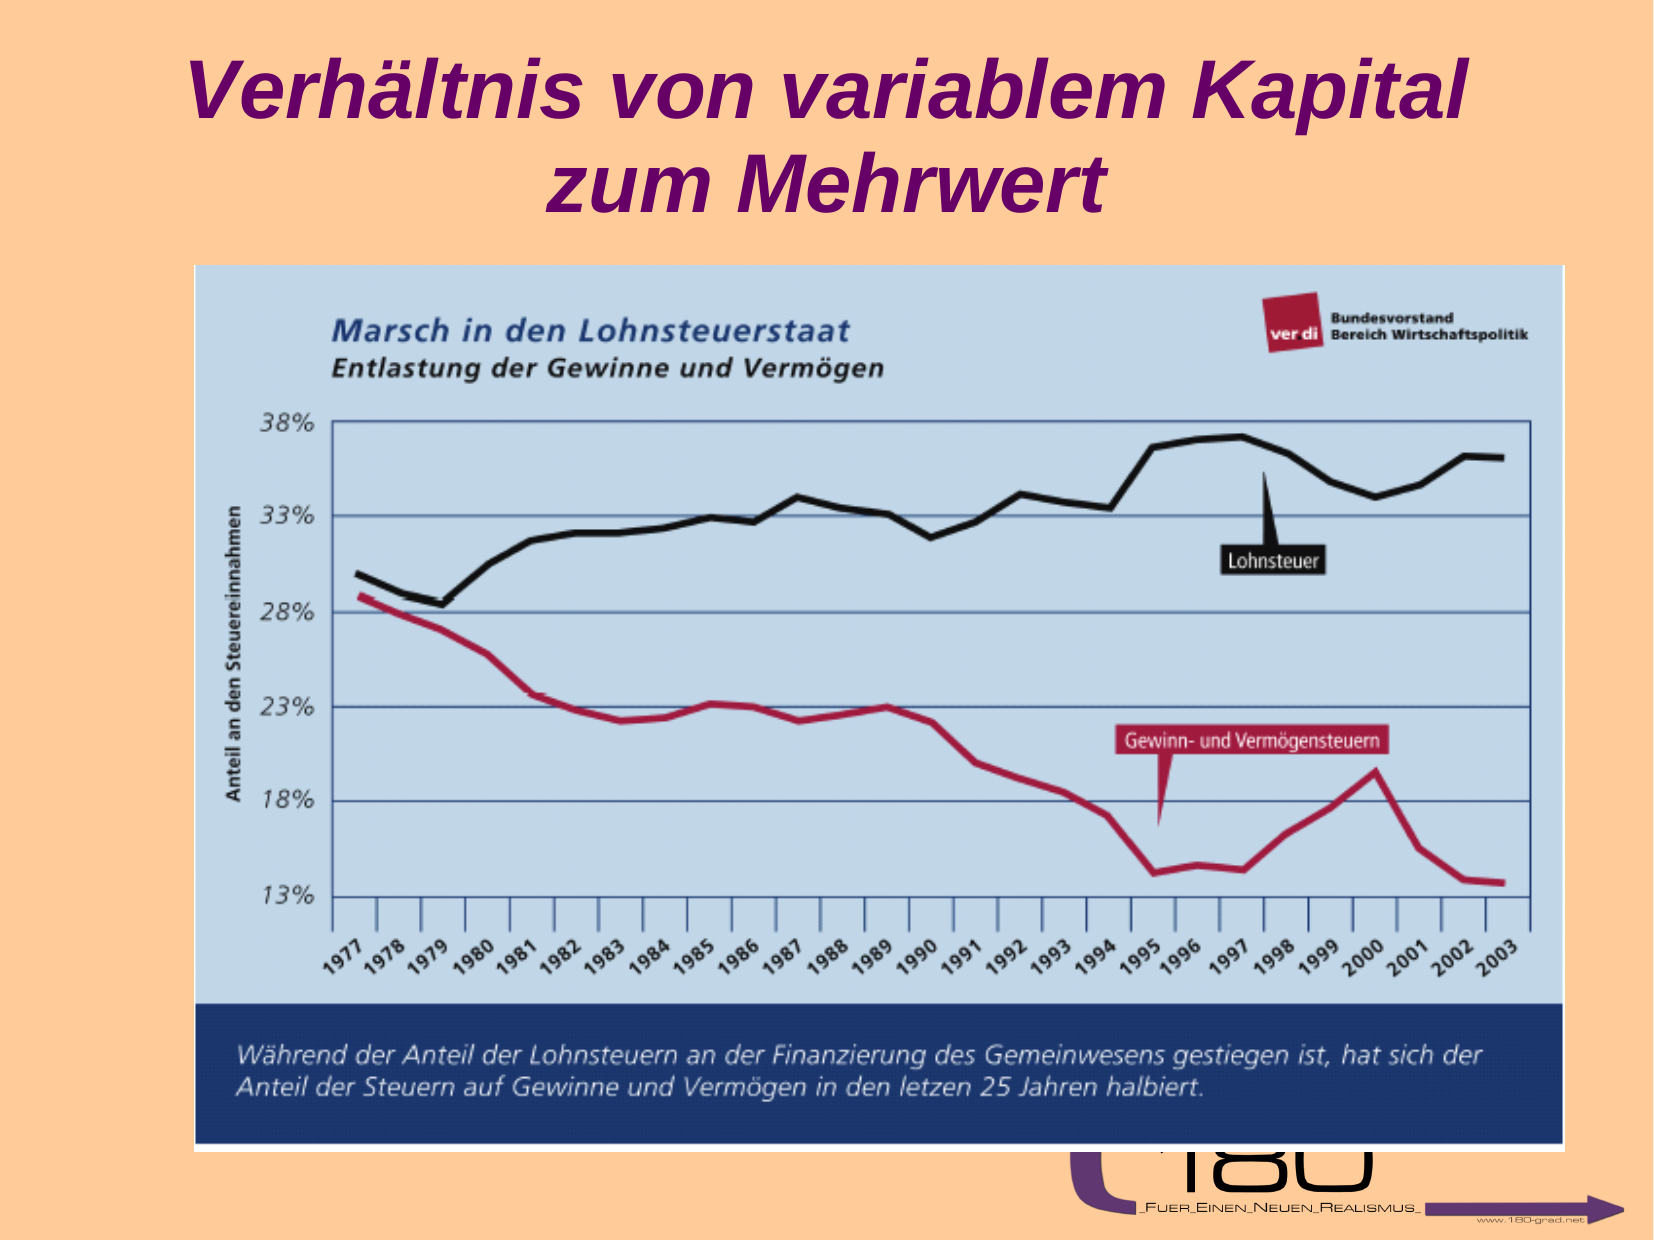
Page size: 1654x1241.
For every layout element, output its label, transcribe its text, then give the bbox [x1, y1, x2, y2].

title Verhältnis von variablem Kapital zum Mehrwert [29, 29, 1625, 245]
picture [194, 265, 1625, 1228]
